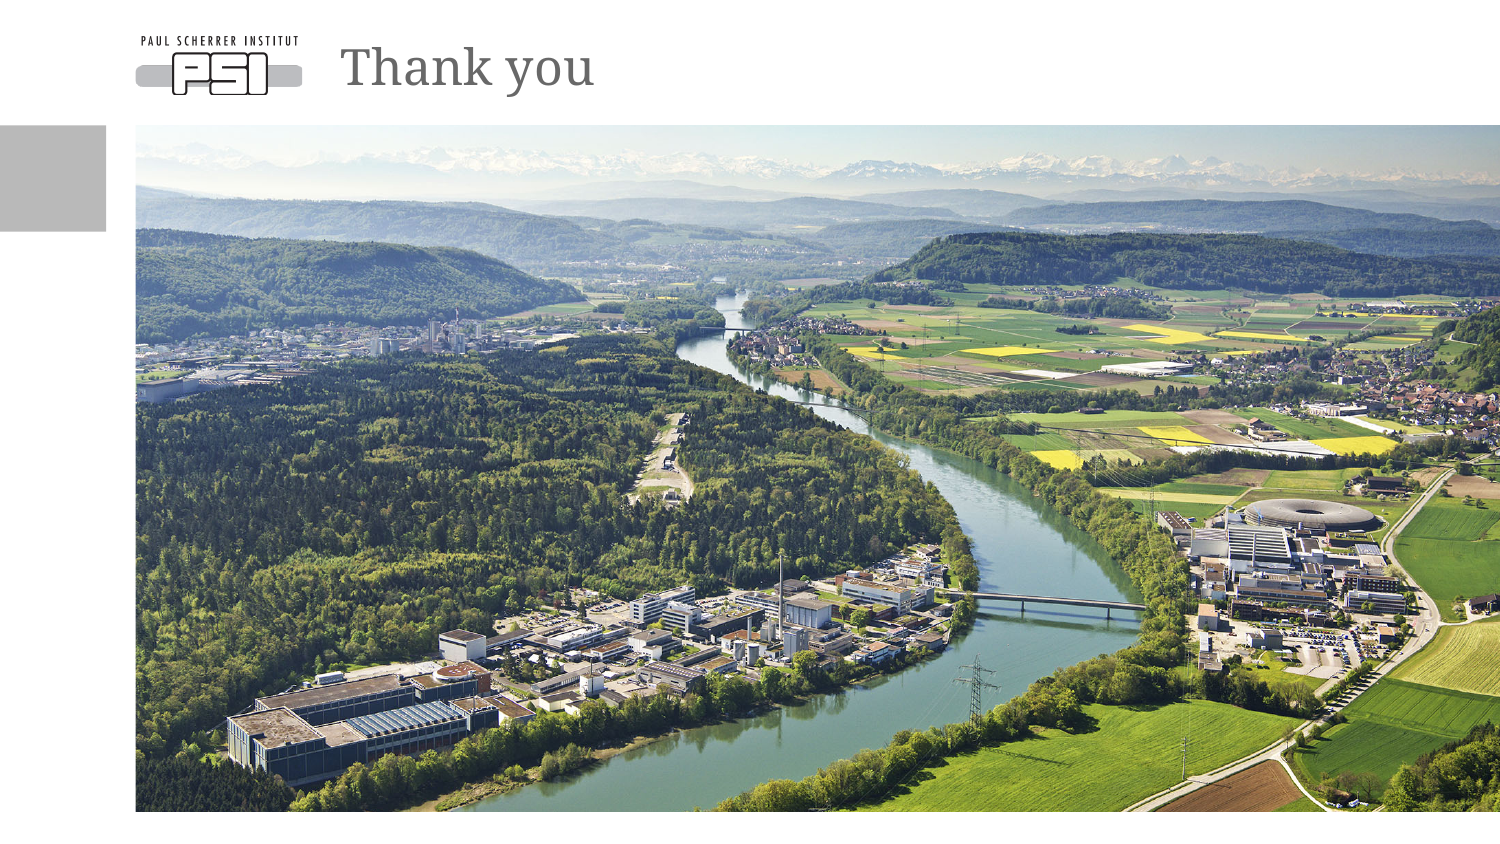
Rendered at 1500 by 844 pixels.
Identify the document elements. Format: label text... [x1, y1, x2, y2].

picture [135, 125, 1500, 812]
title Thank you [340, 35, 1442, 98]
